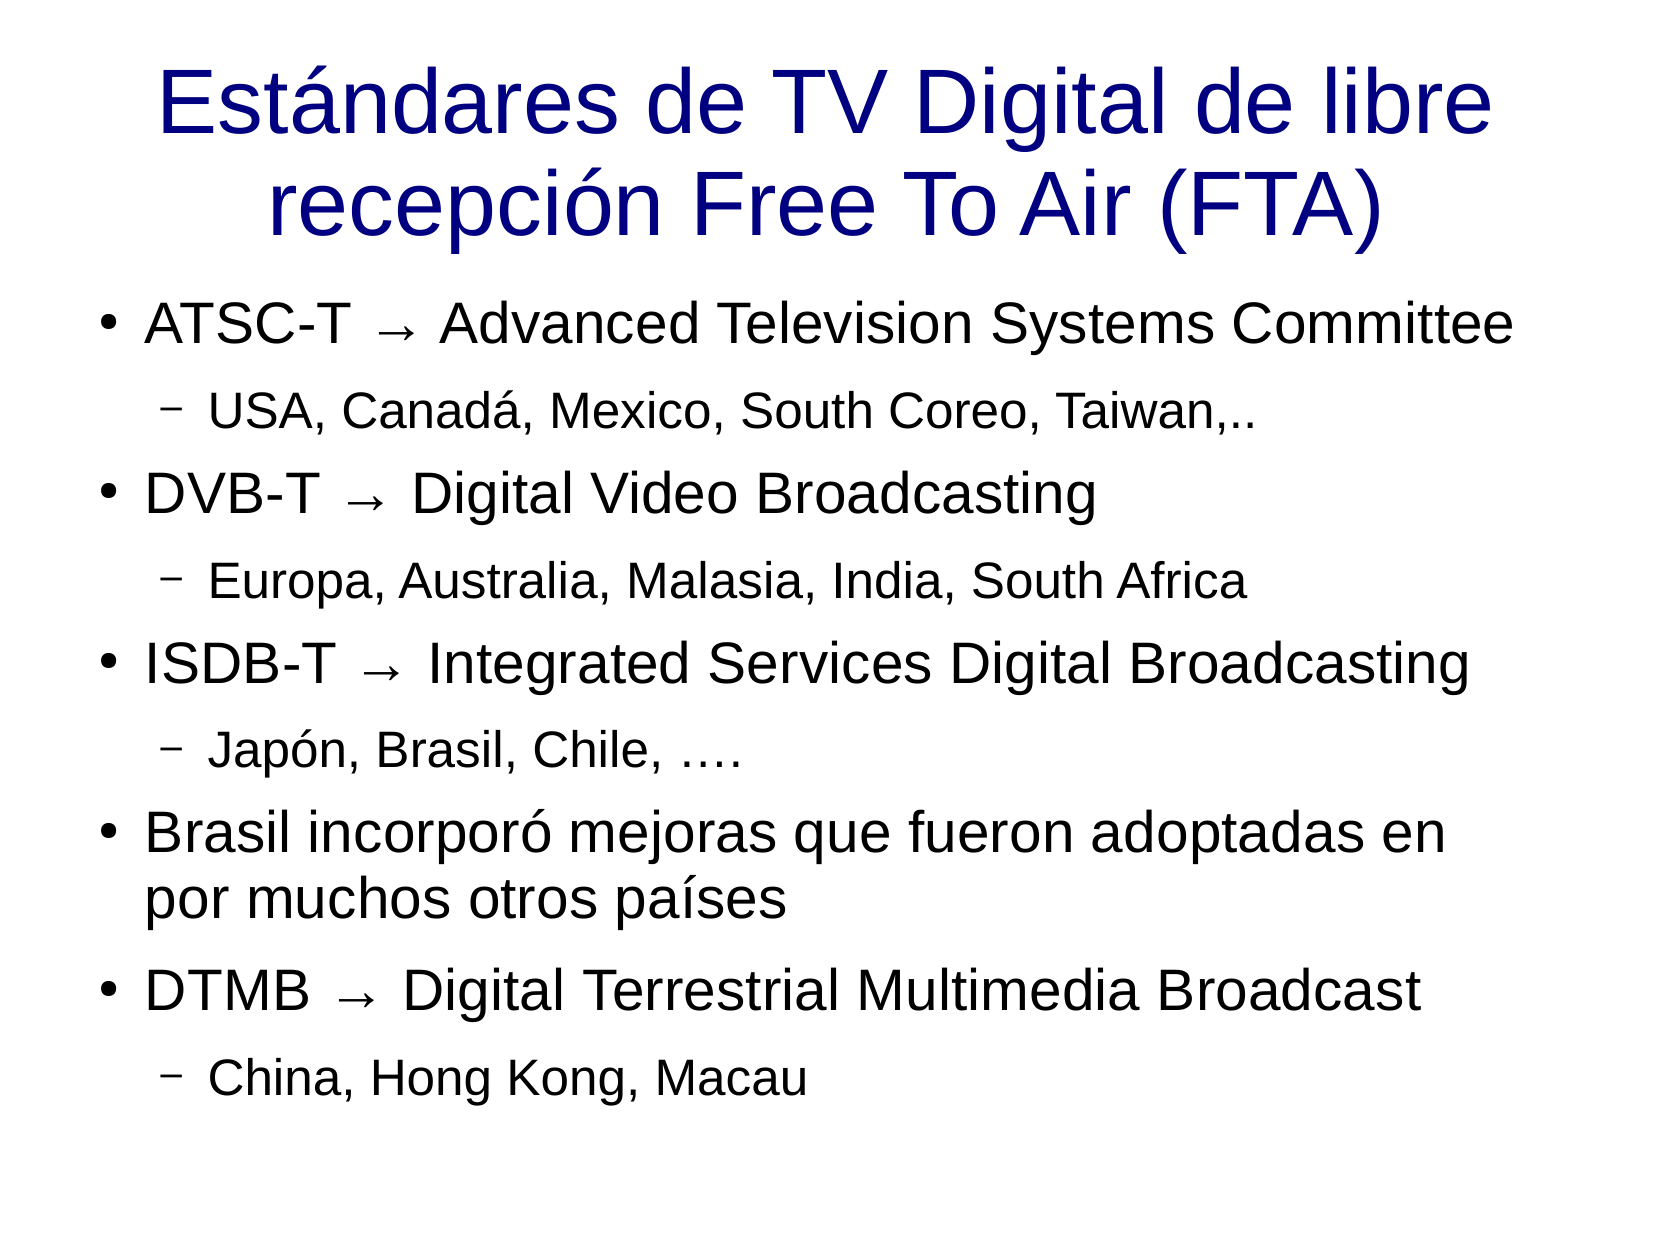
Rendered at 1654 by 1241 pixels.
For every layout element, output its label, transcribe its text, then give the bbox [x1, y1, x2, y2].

list ATSC-T → Advanced Television Systems Committee USA, Canadá, Mexico, South Coreo, Taiwan,.. DVB-T → Digital Video Broadcasting Europa, Australia, Malasia, India, South Africa ISDB-T → Integrated Services Digital Broadcasting Japón, Brasil, Chile, …. Brasil incorporó mejoras que fueron adoptadas en por muchos otros países DTMB → Digital Terrestrial Multimedia Broadcast China, Hong Kong, Macau [82, 290, 1538, 1121]
title Estándares de TV Digital de libre recepción Free To Air (FTA) [82, 49, 1571, 257]
